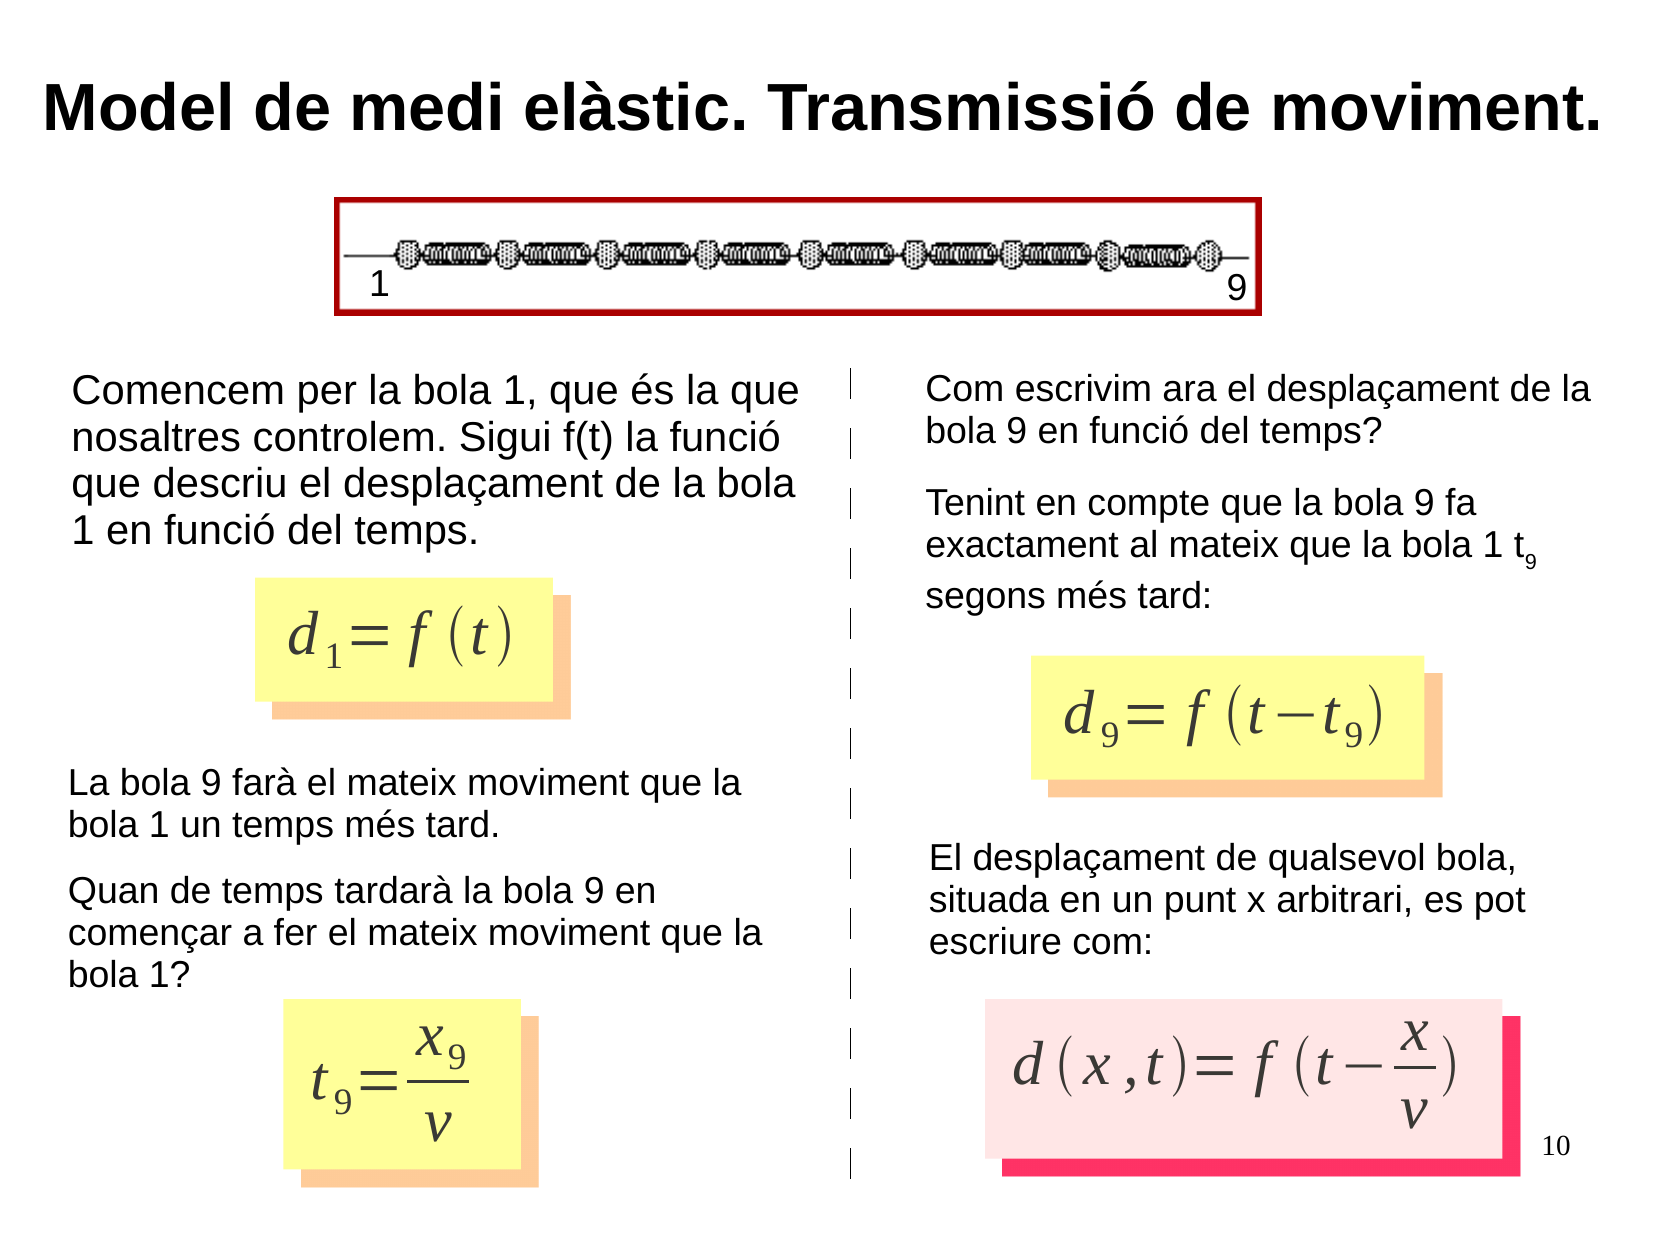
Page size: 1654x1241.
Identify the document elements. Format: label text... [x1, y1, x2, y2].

text_box El desplaçament de qualsevol bola, situada en un punt x arbitrari, es pot escriure com: [914, 829, 1630, 993]
text_box 9 [1211, 258, 1269, 323]
text_box Comencem per la bola 1, que és la que nosaltres controlem. Sigui f(t) la funció que descriu el desplaçament de la bola 1 en funció del temps. [56, 359, 830, 561]
chart [1004, 993, 1467, 1141]
chart [304, 999, 479, 1156]
text_box 1 [354, 255, 412, 320]
text_box Model de medi elàstic. Transmissió de moviment. [14, 62, 1634, 153]
text_box [985, 999, 1503, 1159]
text_box Com escrivim ara el desplaçament de la bola 9 en funció del temps? Tenint en compte que la bola 9 fa exactament al mateix que la bola 1 t9 segons més tard: [910, 359, 1609, 693]
chart [1055, 676, 1393, 755]
text_box [283, 1003, 521, 1170]
chart [279, 598, 521, 677]
text_box [1031, 693, 1425, 780]
text_box [255, 577, 553, 702]
picture [334, 197, 1262, 316]
text_box La bola 9 farà el mateix moviment que la bola 1 un temps més tard. Quan de temps tardarà la bola 9 en començar a fer el mateix moviment que la bola 1? [53, 753, 830, 1003]
